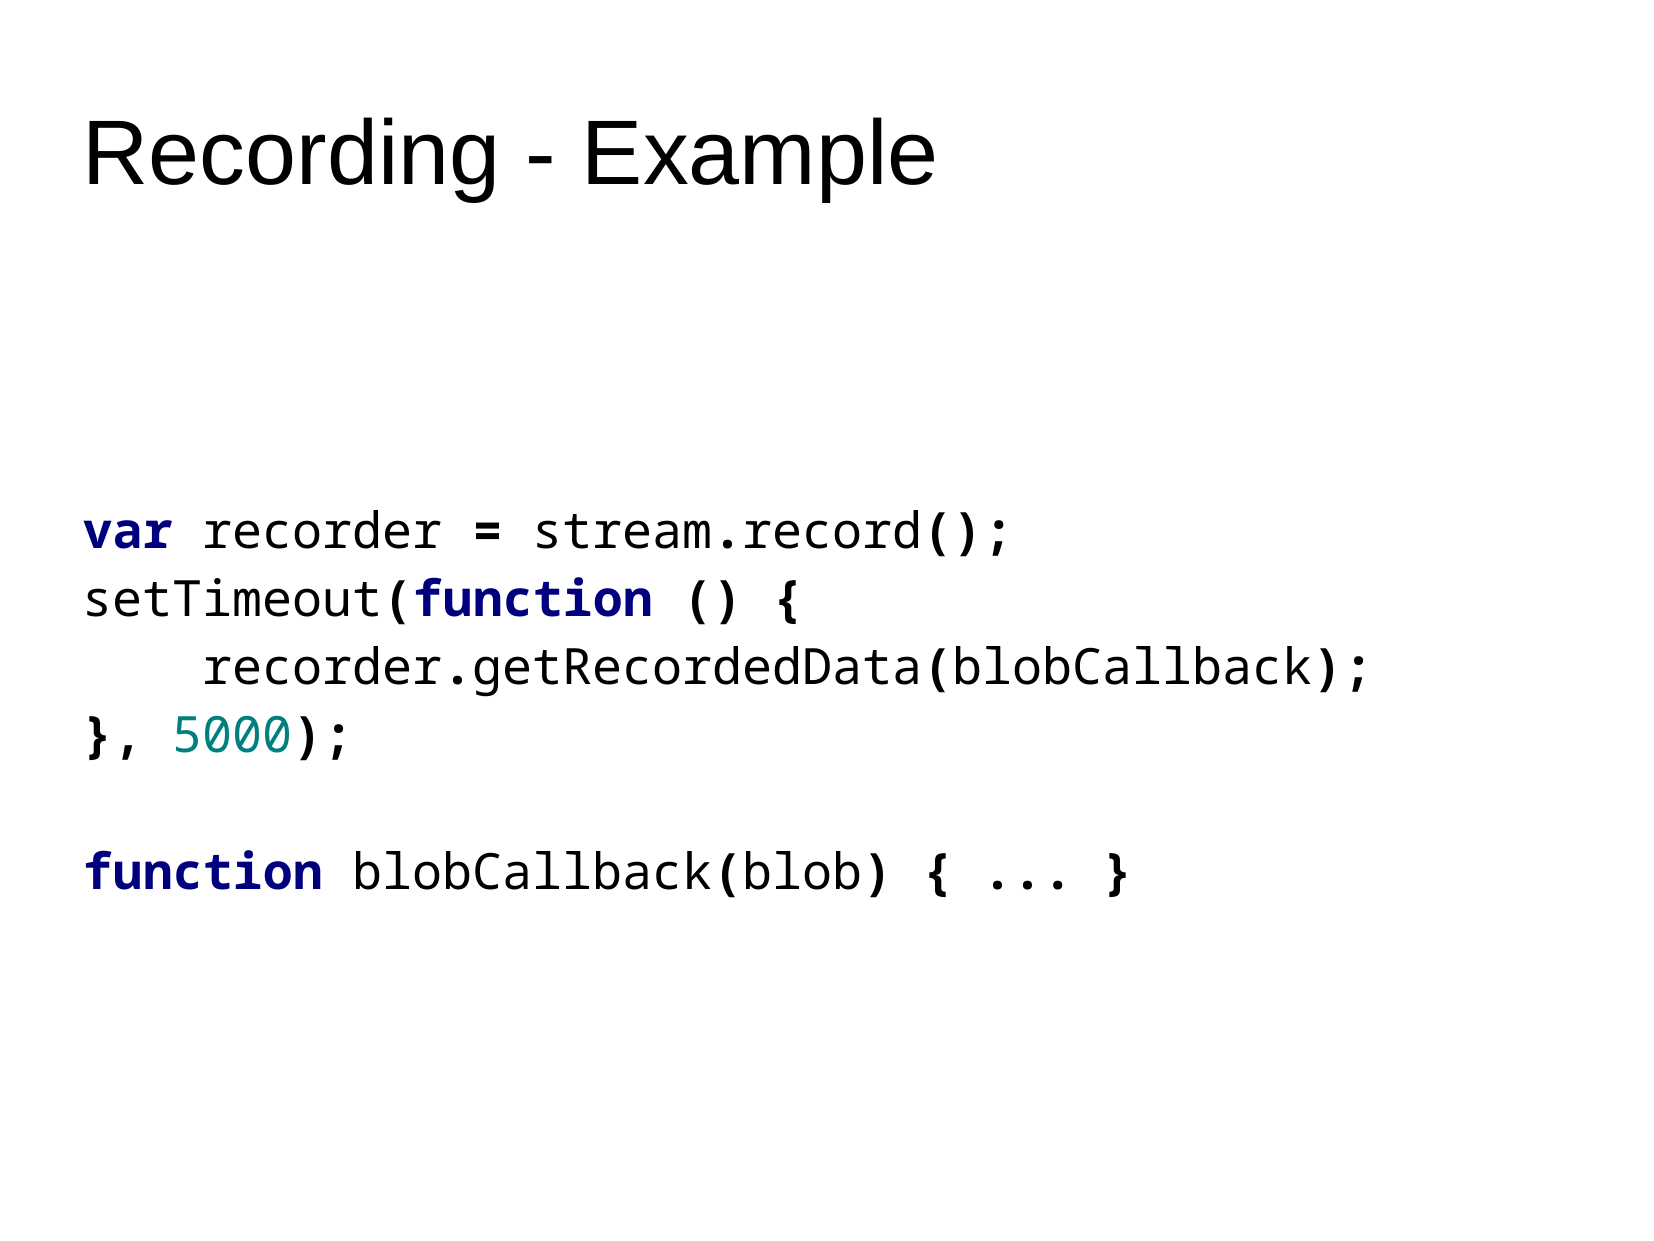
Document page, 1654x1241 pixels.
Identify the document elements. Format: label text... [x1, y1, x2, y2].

subtitle var recorder = stream.record(); setTimeout(function () { recorder.getRecordedData(blobCallback); }, 5000); function blobCallback(blob) { ... } [82, 290, 1571, 1109]
title Recording - Example [82, 49, 1571, 257]
